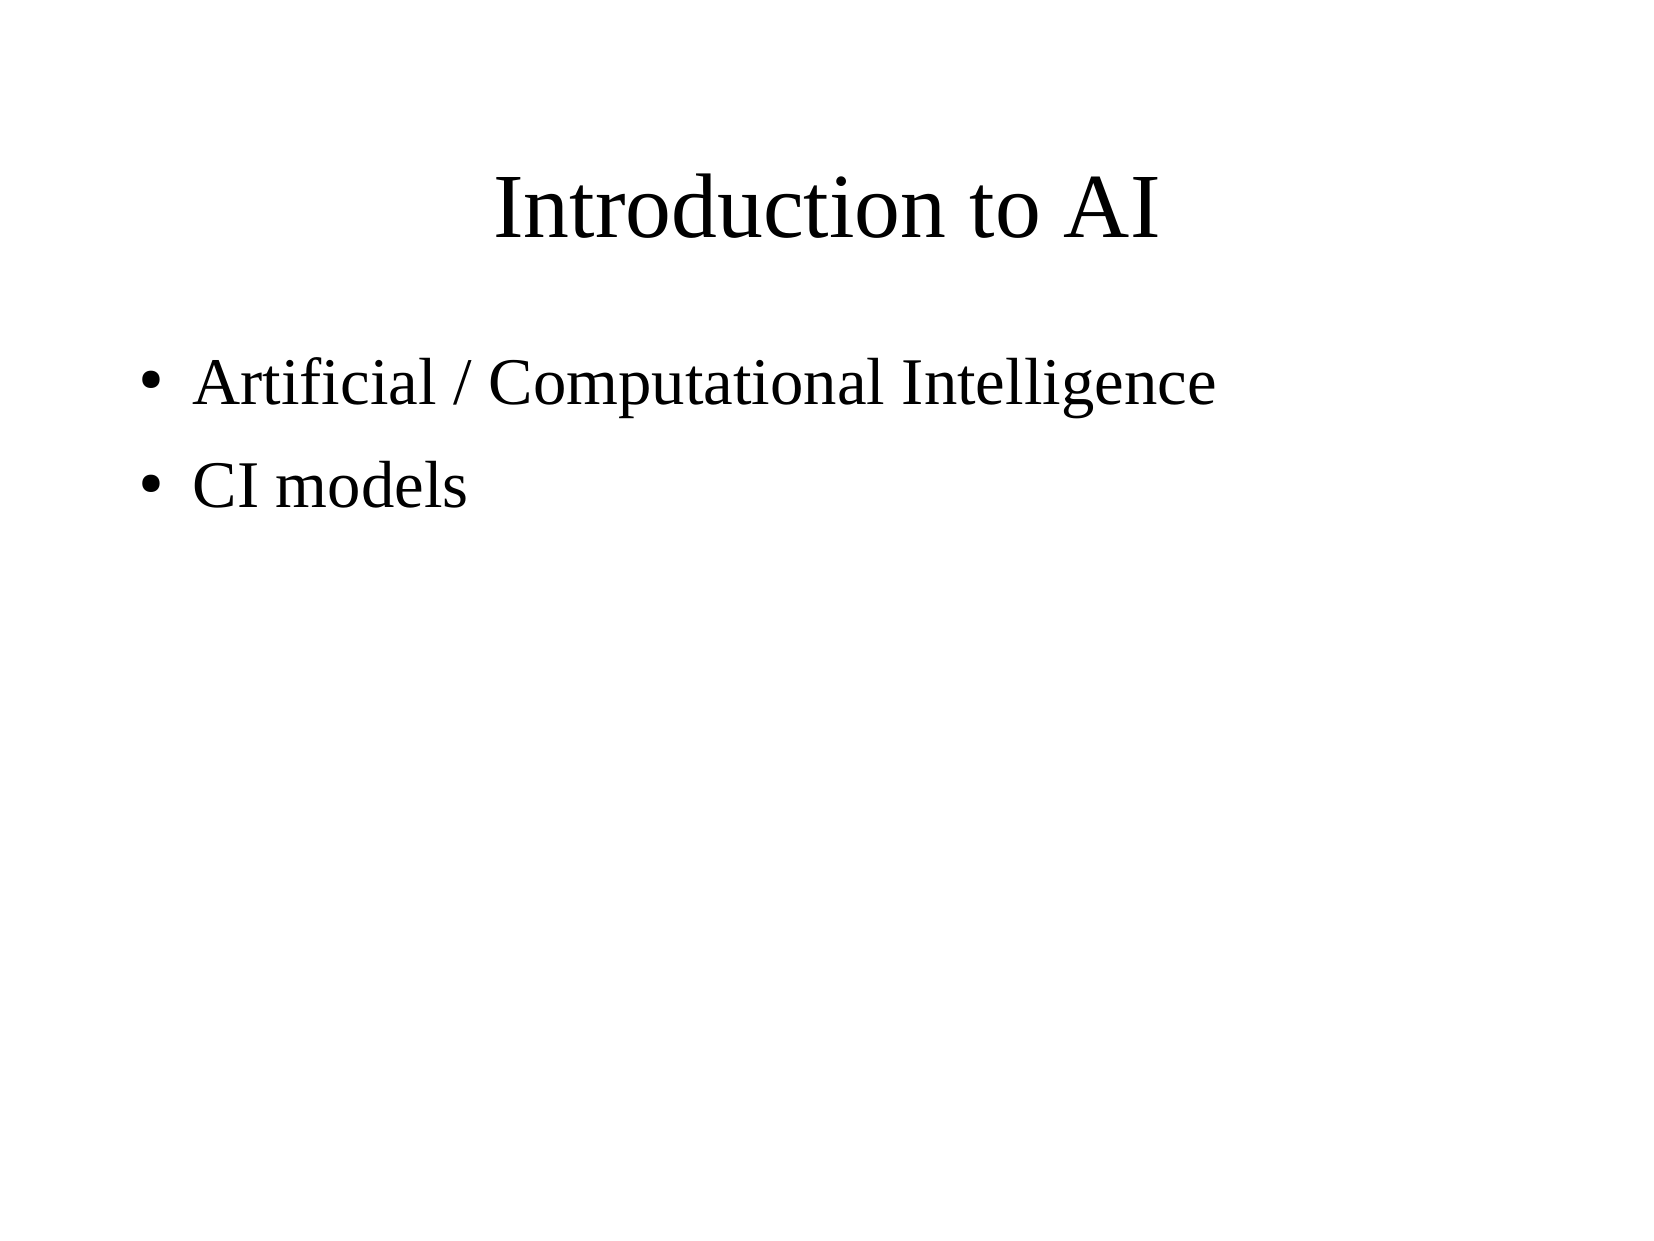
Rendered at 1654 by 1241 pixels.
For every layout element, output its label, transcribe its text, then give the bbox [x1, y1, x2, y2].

list Artificial / Computational Intelligence CI models [121, 344, 1534, 1127]
title Introduction to AI [121, 102, 1534, 311]
